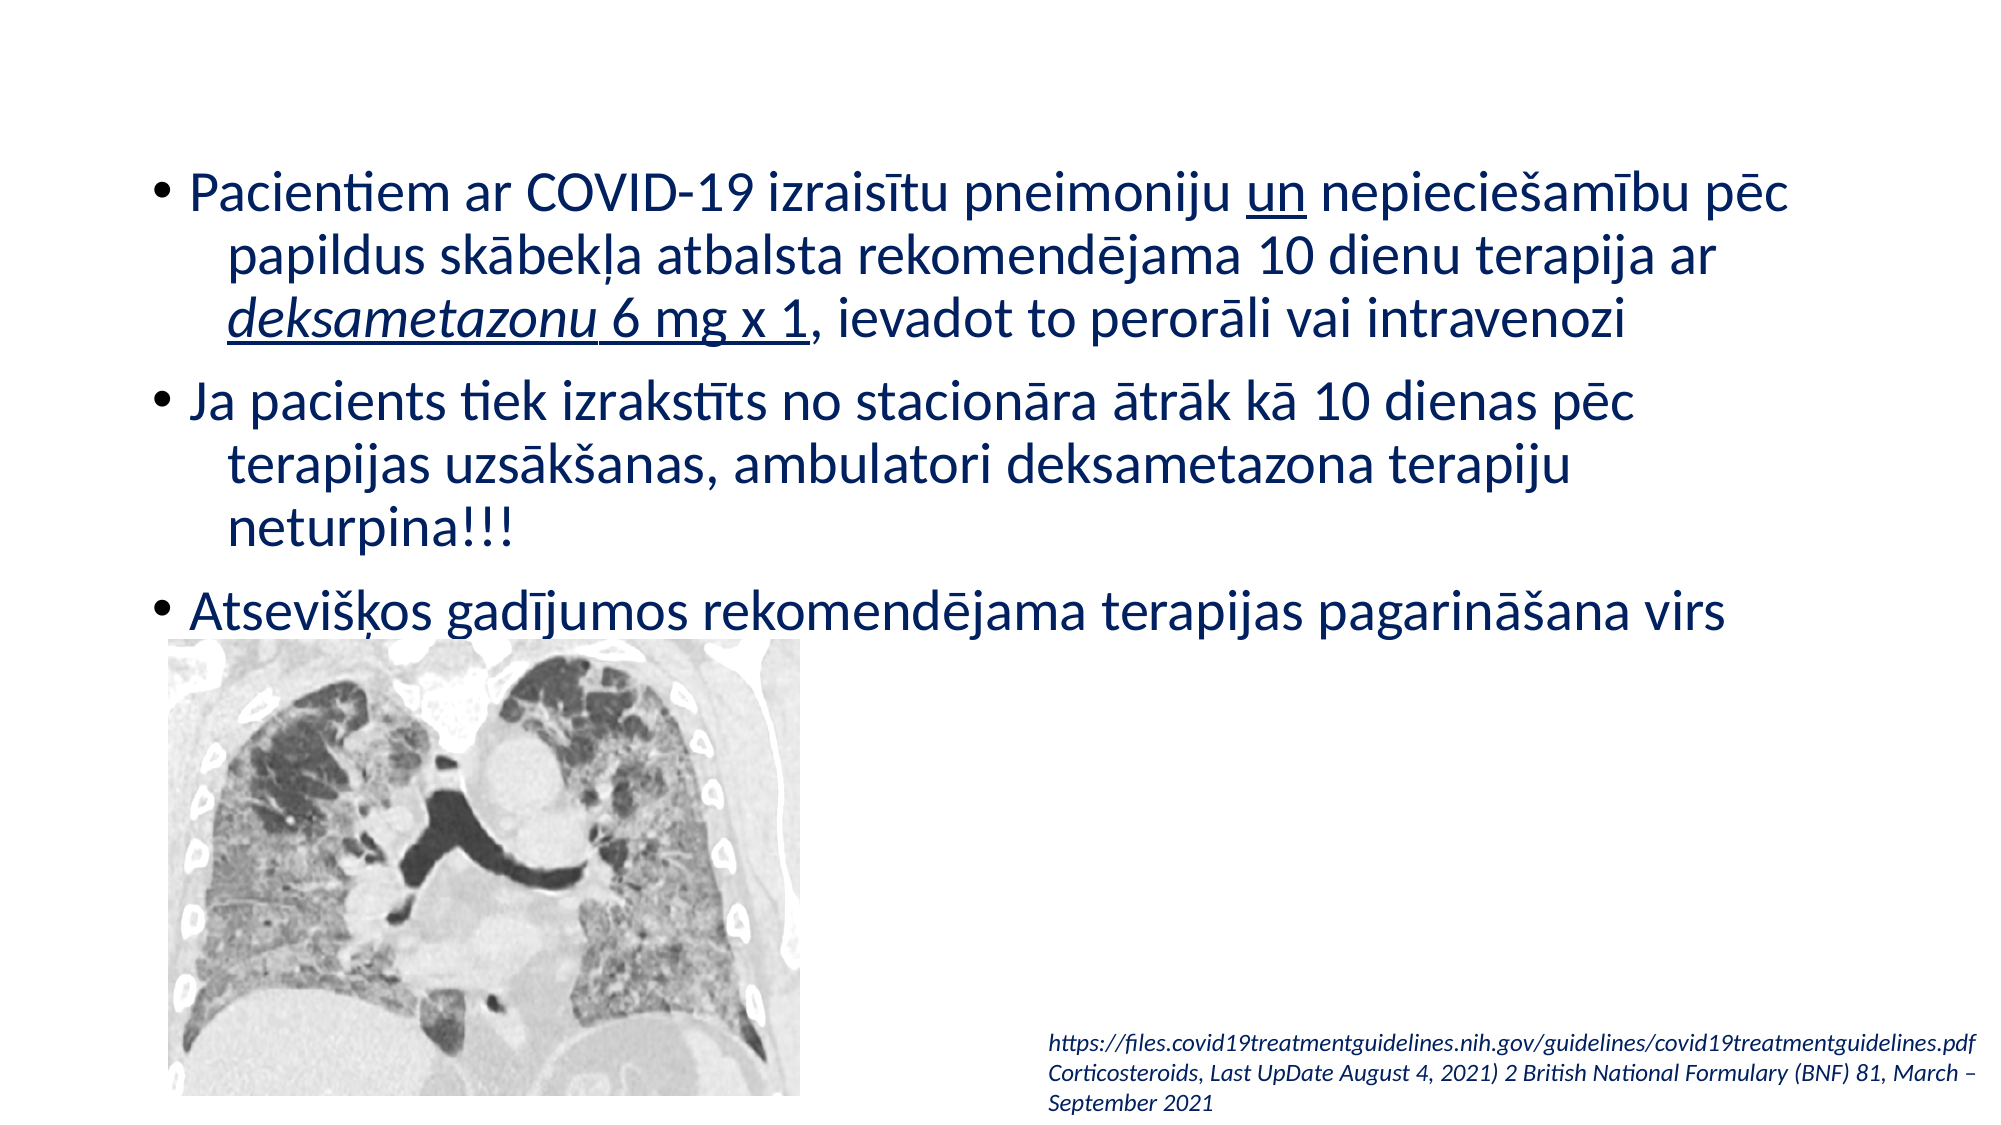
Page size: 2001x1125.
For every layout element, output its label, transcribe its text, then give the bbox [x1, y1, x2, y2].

text_box https://files.covid19treatmentguidelines.nih.gov/guidelines/covid19treatmentguidelines.pdf Corticosteroids, Last UpDate August 4, 2021) 2 British National Formulary (BNF) 81, March – September 2021 [1033, 1018, 2000, 1125]
picture [168, 639, 800, 1096]
list Pacientiem ar COVID-19 izraisītu pneimoniju un nepieciešamību pēc papildus skābekļa atbalsta rekomendējama 10 dienu terapija ar deksametazonu 6 mg x 1, ievadot to perorāli vai intravenozi Ja pacients tiek izrakstīts no stacionāra ātrāk kā 10 dienas pēc terapijas uzsākšanas, ambulatori deksametazona terapiju neturpina!!! Atsevišķos gadījumos rekomendējama terapijas pagarināšana virs 10 dienām [137, 153, 1863, 868]
